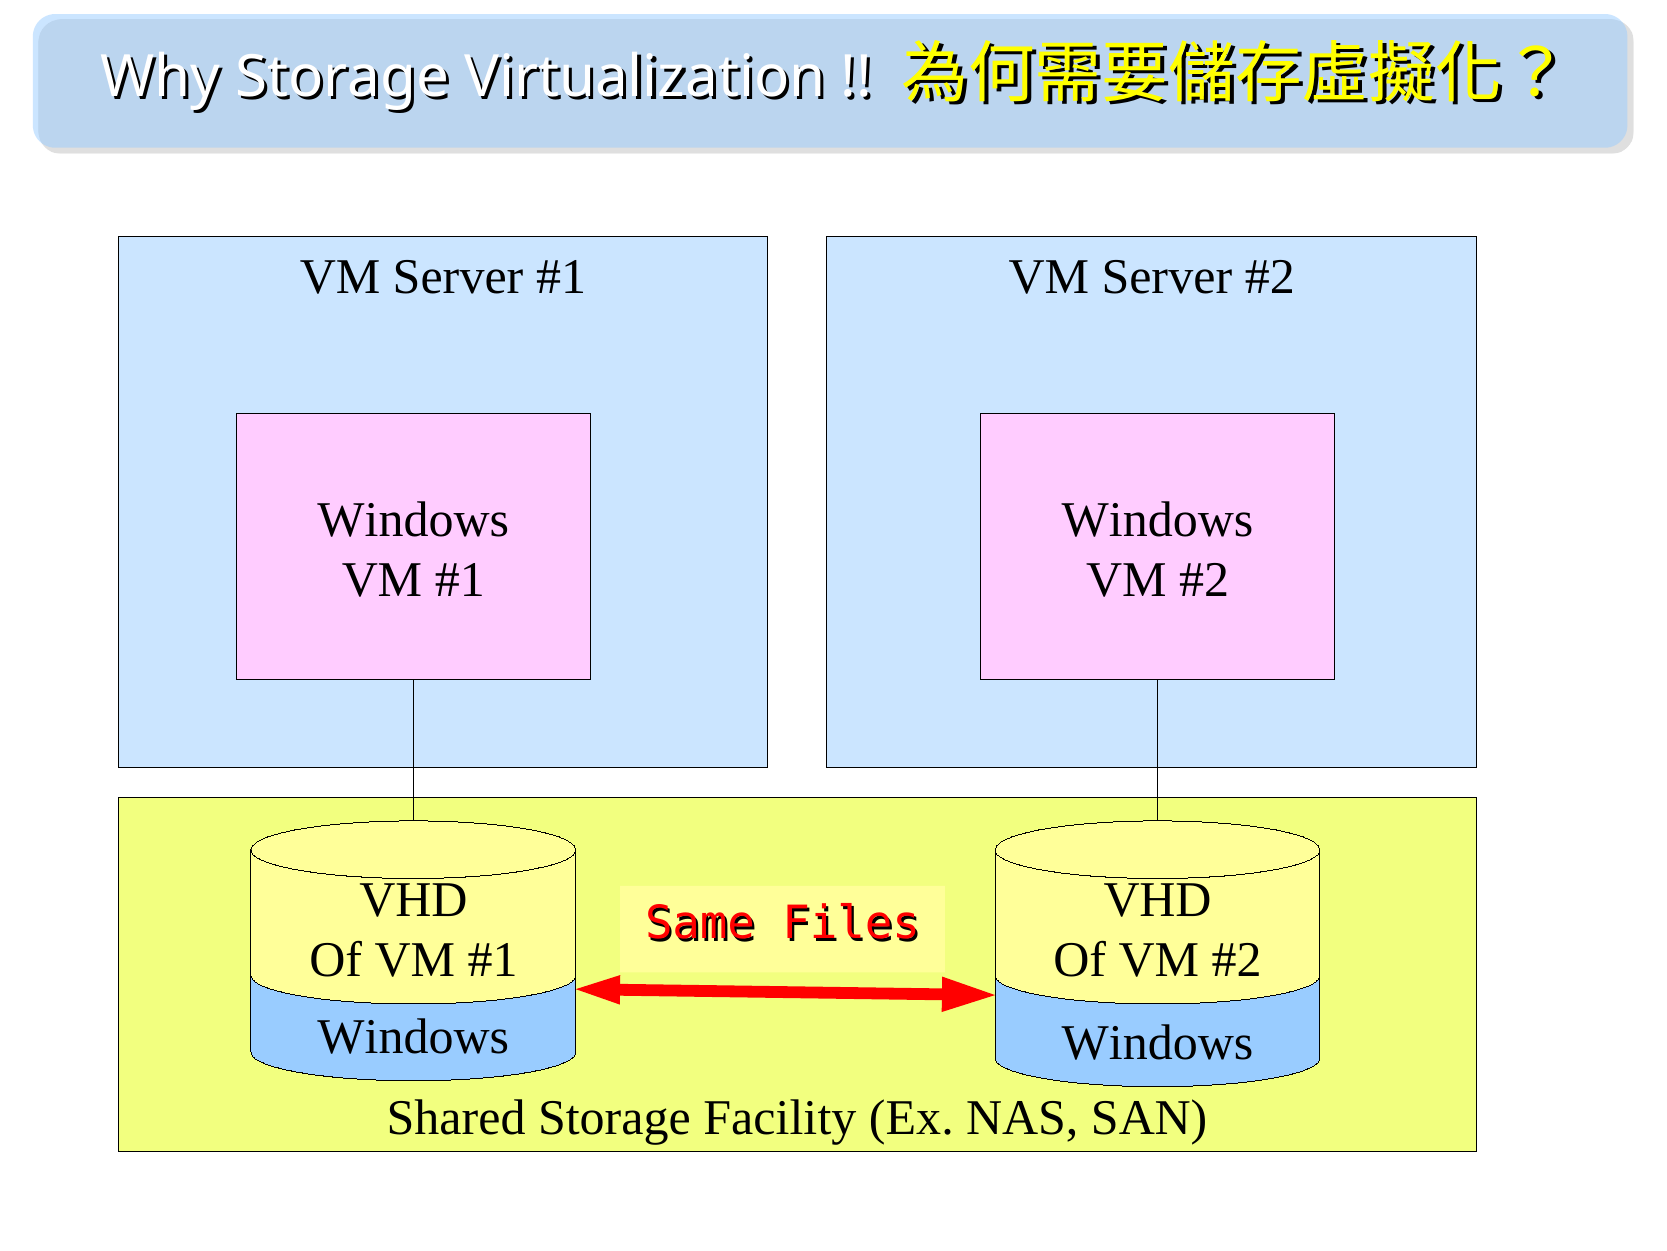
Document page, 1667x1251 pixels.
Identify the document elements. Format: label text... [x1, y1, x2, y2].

text_box Why Storage Virtualization !! 為何需要儲存虛擬化？ [2, 0, 1667, 148]
text_box Windows VM #1 [236, 413, 591, 680]
text_box Shared Storage Facility (Ex. NAS, SAN) [118, 797, 1477, 1152]
text_box VHD Of VM #2 [995, 820, 1320, 1004]
text_box Shared Storage Facility (Ex. NAS, SAN) [414, 797, 1157, 994]
text_box VM Server #2 [826, 236, 1477, 768]
text_box Windows [995, 978, 1320, 1087]
text_box VM Server #1 [118, 236, 768, 768]
text_box Same Files [620, 885, 945, 973]
text_box Windows VM #2 [980, 413, 1335, 680]
text_box VHD Of VM #1 [250, 820, 576, 1004]
text_box Windows [250, 976, 576, 1081]
